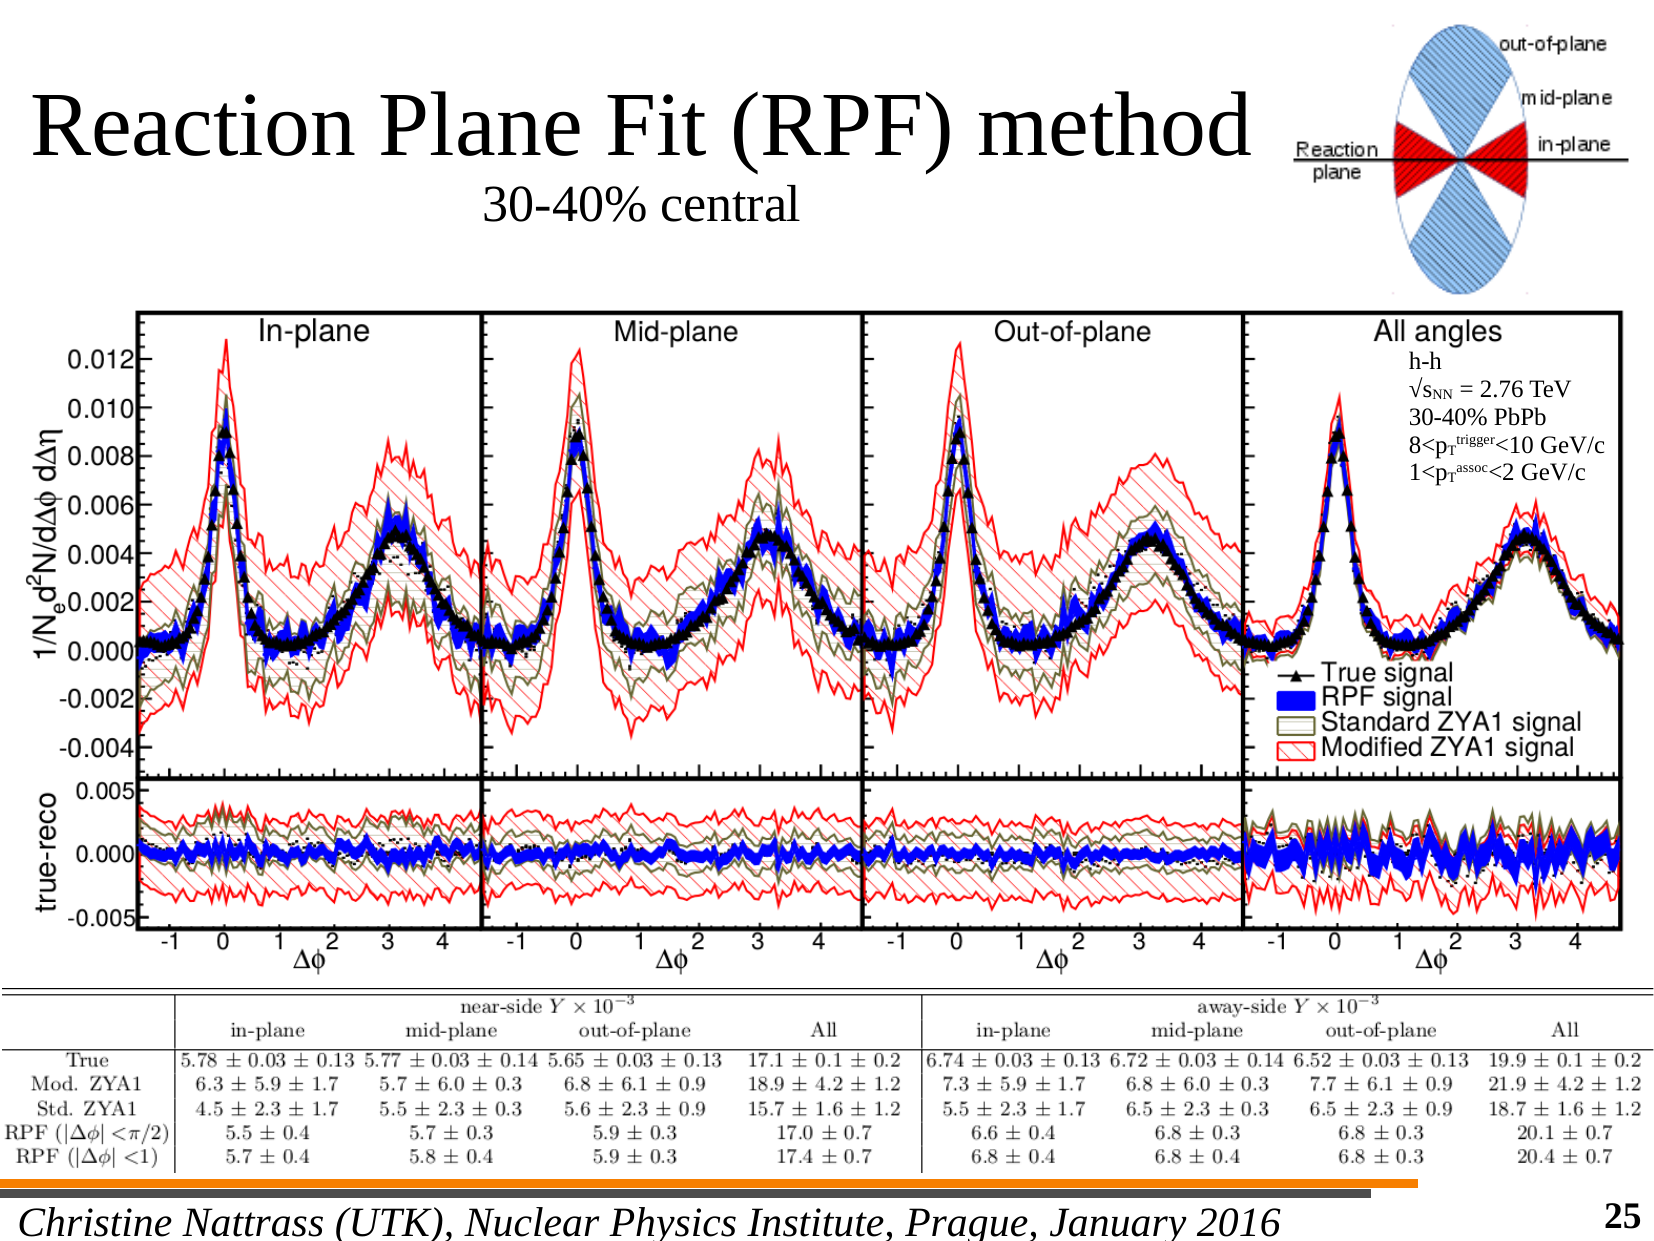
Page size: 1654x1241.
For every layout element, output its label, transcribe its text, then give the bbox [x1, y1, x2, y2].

text_box h-h √sNN = 2.76 TeV 30-40% PbPb 8<pTtrigger<10 GeV/c 1<pTassoc<2 GeV/c [1394, 340, 1654, 523]
picture [2, 988, 1654, 1173]
picture [2, 14, 1654, 985]
title Reaction Plane Fit (RPF) method 30-40% central [23, 49, 1261, 257]
